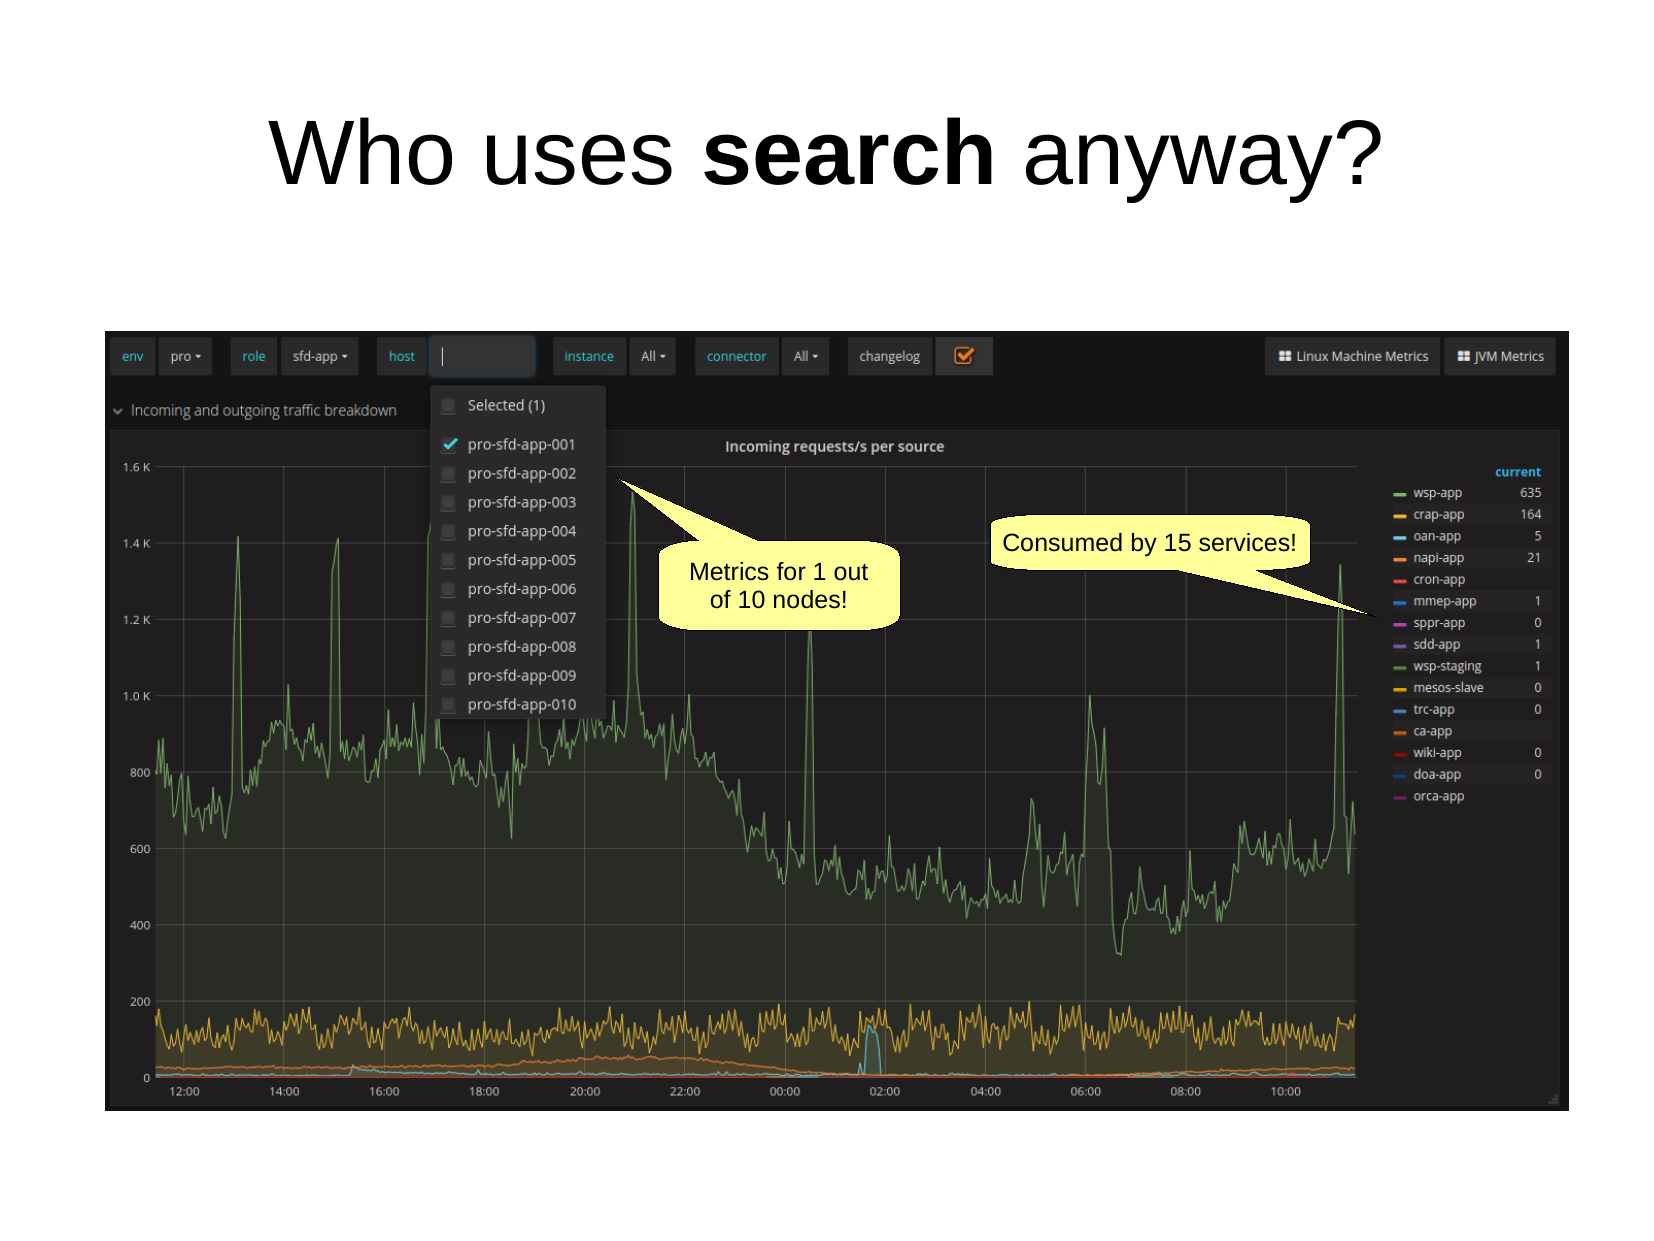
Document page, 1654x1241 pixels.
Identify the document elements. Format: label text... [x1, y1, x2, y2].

title Who uses search anyway? [82, 49, 1571, 257]
picture [105, 331, 1569, 1111]
text_box Consumed by 15 services! [990, 514, 1377, 617]
text_box Metrics for 1 out of 10 nodes! [615, 476, 901, 631]
